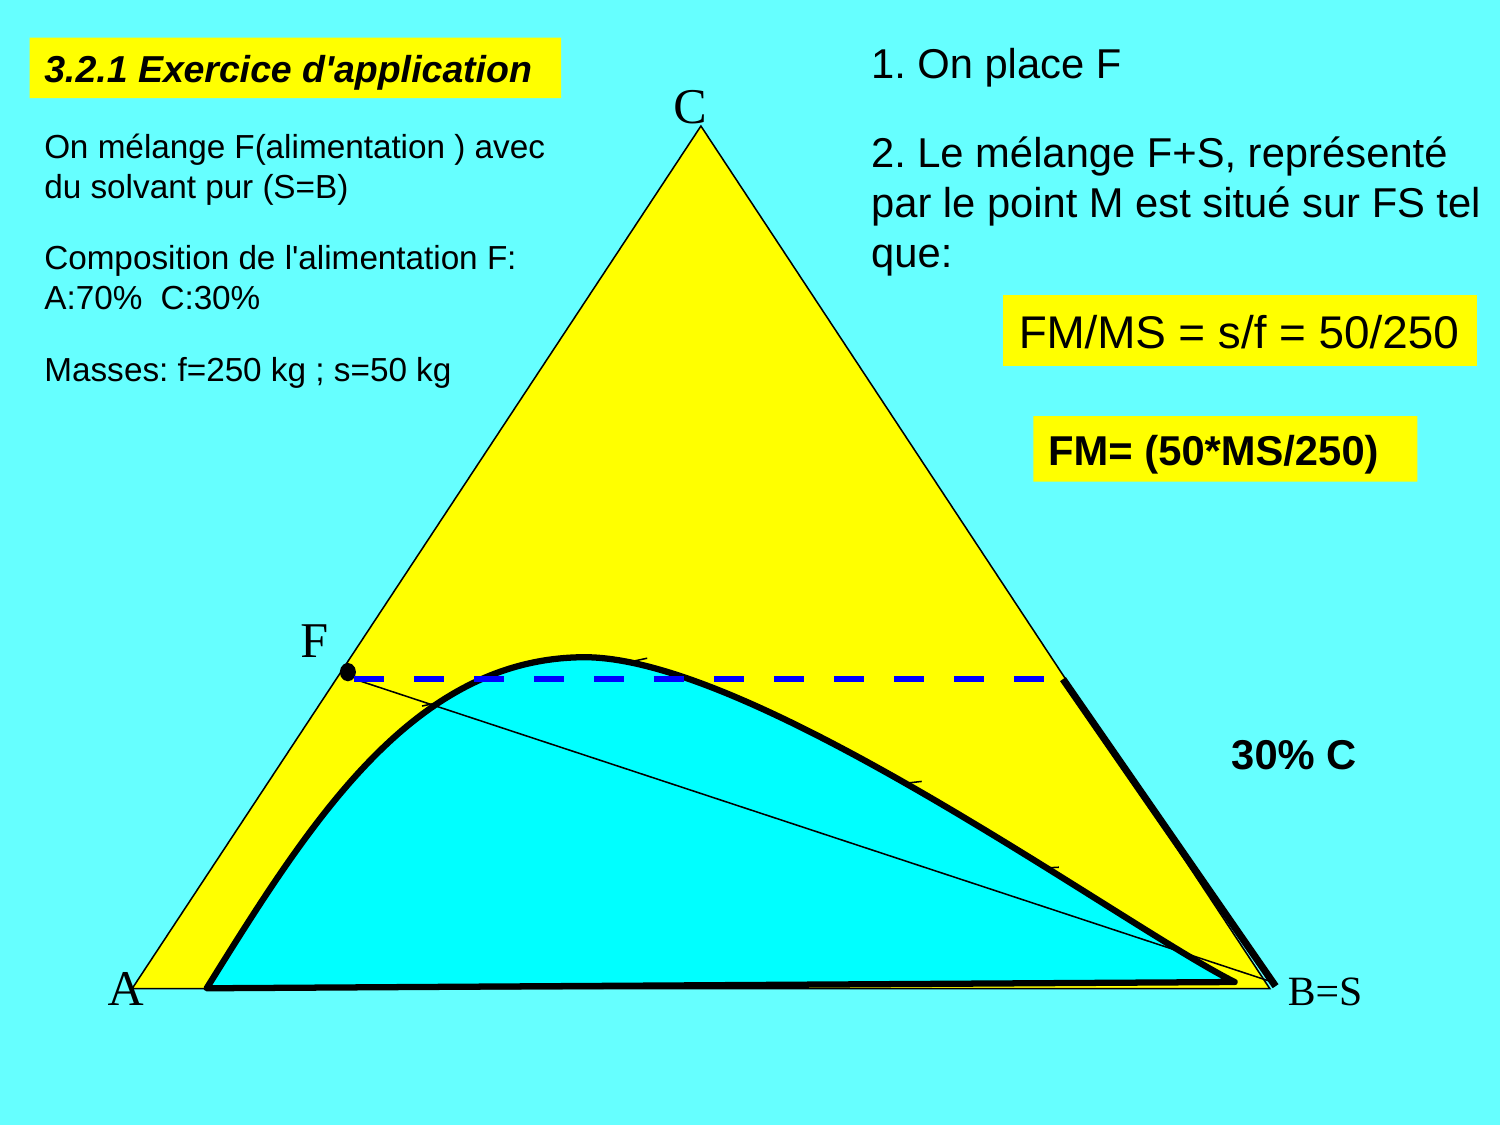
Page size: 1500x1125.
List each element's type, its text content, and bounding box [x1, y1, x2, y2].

text_box 1. On place F [856, 29, 1418, 95]
text_box FM/MS = s/f = 50/250 [1003, 295, 1477, 366]
text_box 30% C [1216, 720, 1388, 786]
text_box F [285, 600, 387, 676]
text_box 2. Le mélange F+S, représenté par le point M est situé sur FS tel que: [856, 118, 1500, 284]
text_box [159, 142, 1270, 989]
text_box FM= (50*MS/250) [1033, 416, 1418, 482]
text_box C [658, 65, 764, 142]
text_box B=S [1273, 956, 1378, 1023]
text_box A [92, 947, 198, 1024]
text_box On mélange F(alimentation ) avec du solvant pur (S=B) Composition de l'alimentation F: A:70% C:30% Masses: f=250 kg ; s=50 kg [29, 118, 562, 396]
text_box 3.2.1 Exercice d'application [29, 37, 562, 99]
